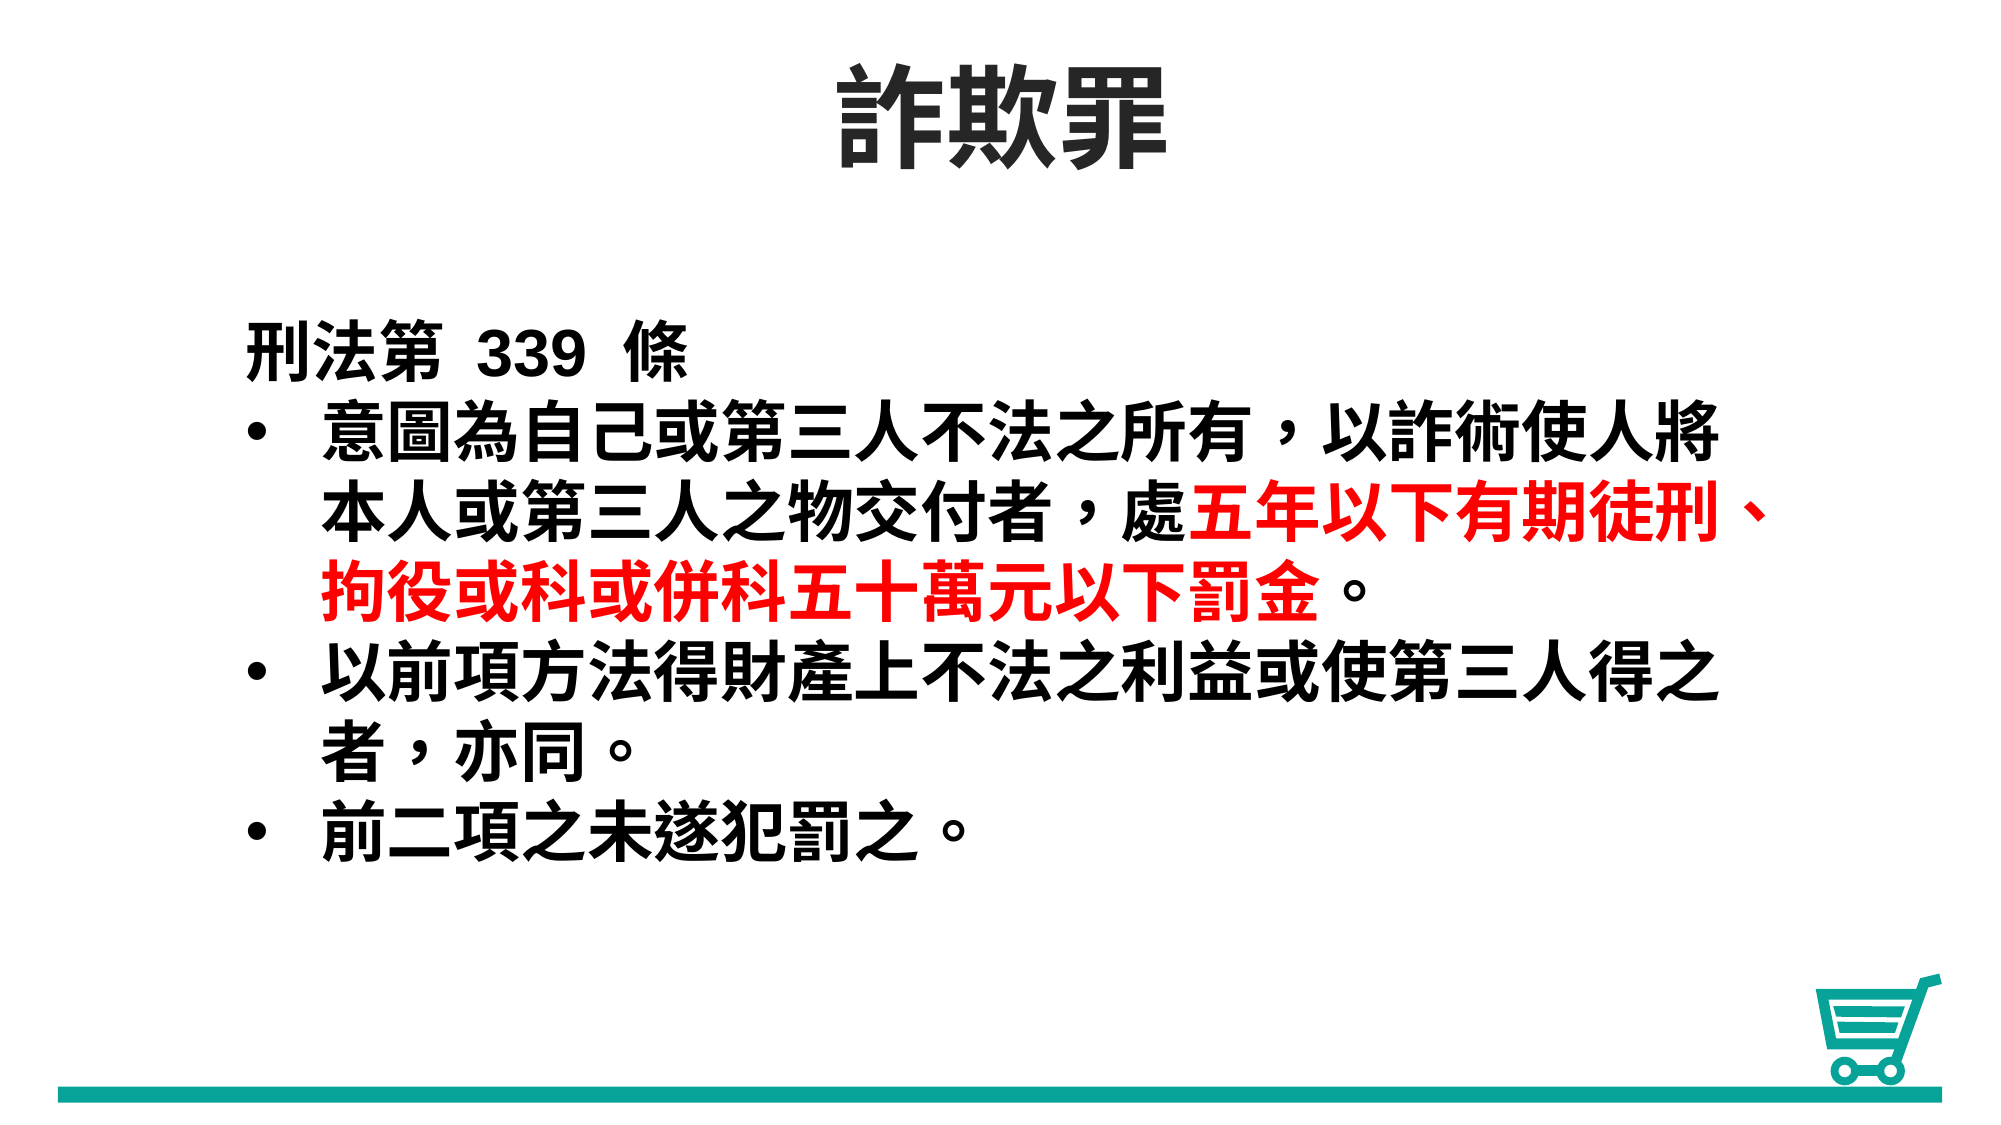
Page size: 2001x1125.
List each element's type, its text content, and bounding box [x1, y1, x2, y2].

list 詐欺罪 [53, 55, 1952, 175]
text_box 刑法第 339 條 意圖為自己或第三人不法之所有，以詐術使人將本人或第三人之物交付者，處五年以下有期徒刑、拘役或科或併科五十萬元以下罰金。 以前項方法得財產上不法之利益或使第三人得之者，亦同。 前二項之未遂犯罰之。 [230, 302, 1778, 878]
